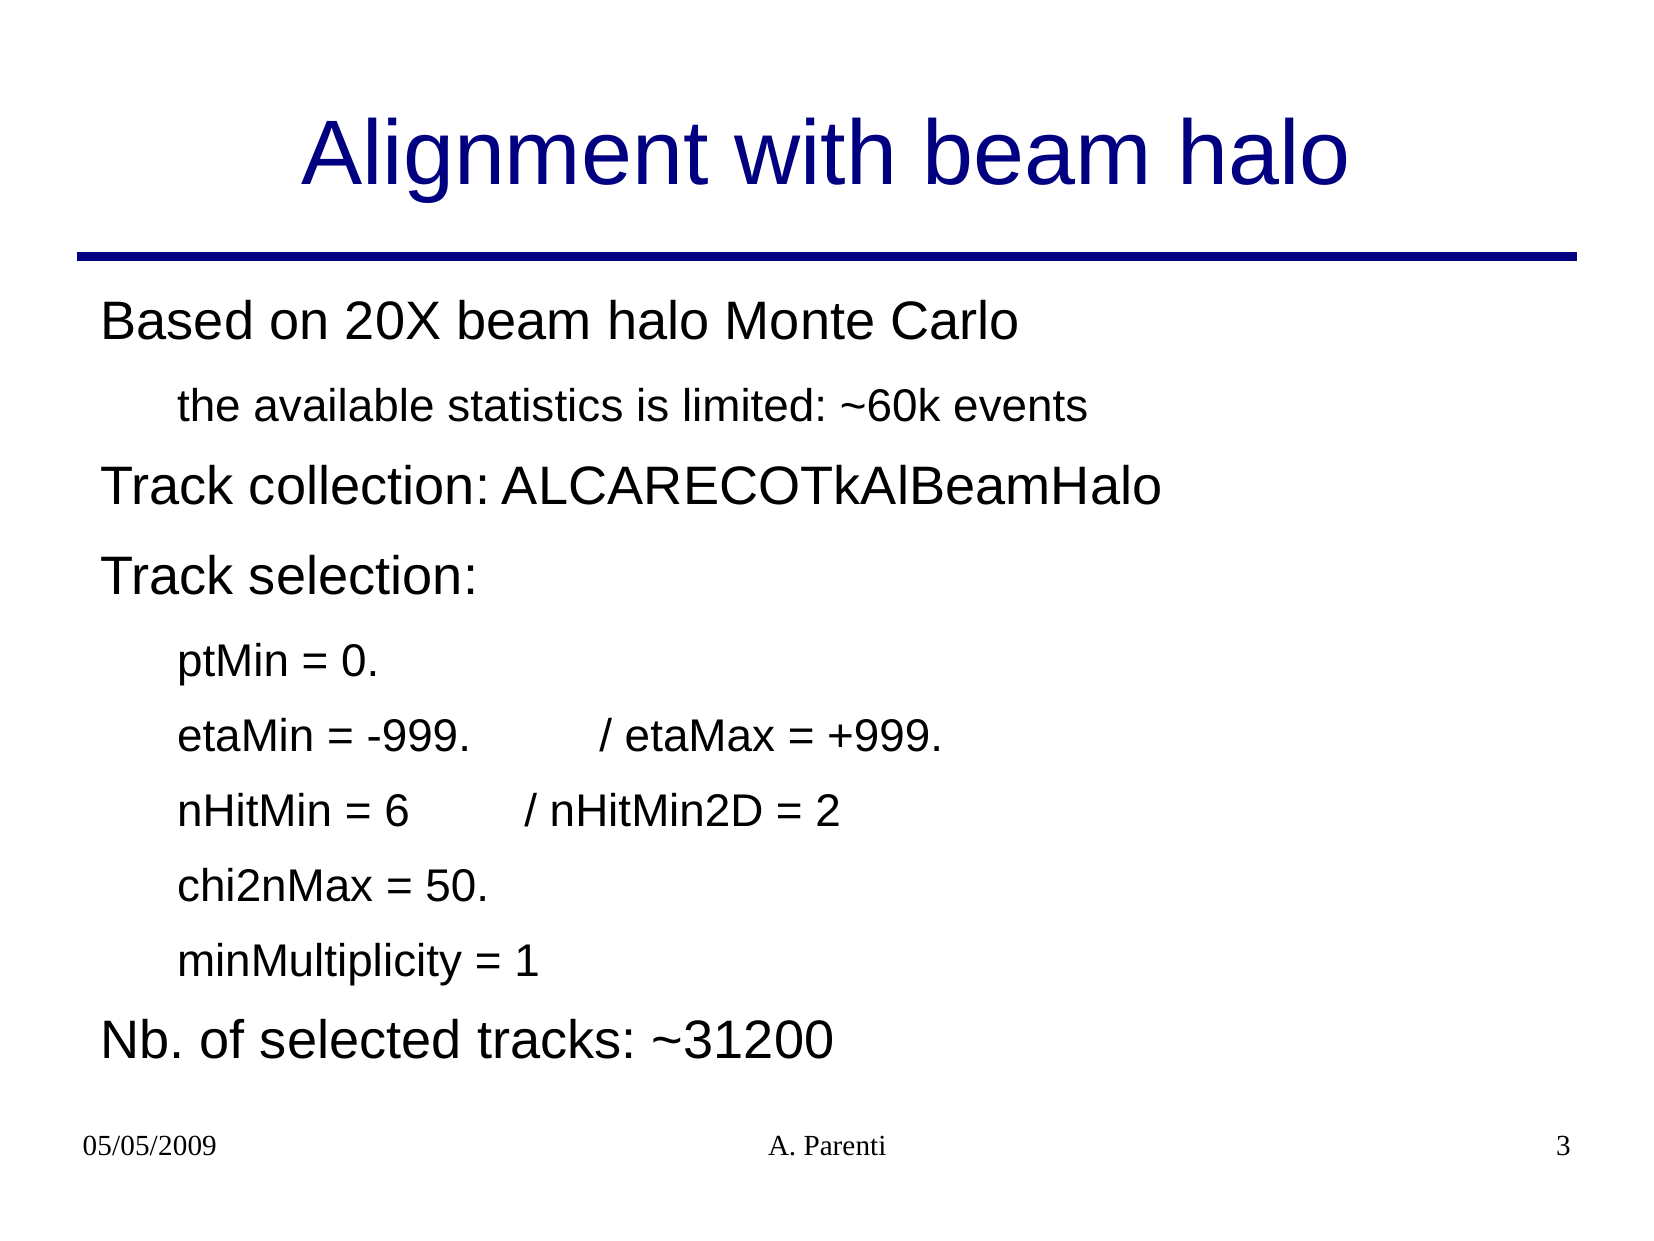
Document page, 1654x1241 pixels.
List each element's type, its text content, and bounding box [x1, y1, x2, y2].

title Alignment with beam halo [82, 56, 1571, 250]
list Based on 20X beam halo Monte Carlo the available statistics is limited: ~60k events Track collection: ALCARECOTkAlBeamHalo Track selection: ptMin = 0. etaMin = -999. / etaMax = +999. nHitMin = 6 / nHitMin2D = 2 chi2nMax = 50. minMultiplicity = 1 Nb. of selected tracks: ~31200 [82, 290, 1571, 1094]
